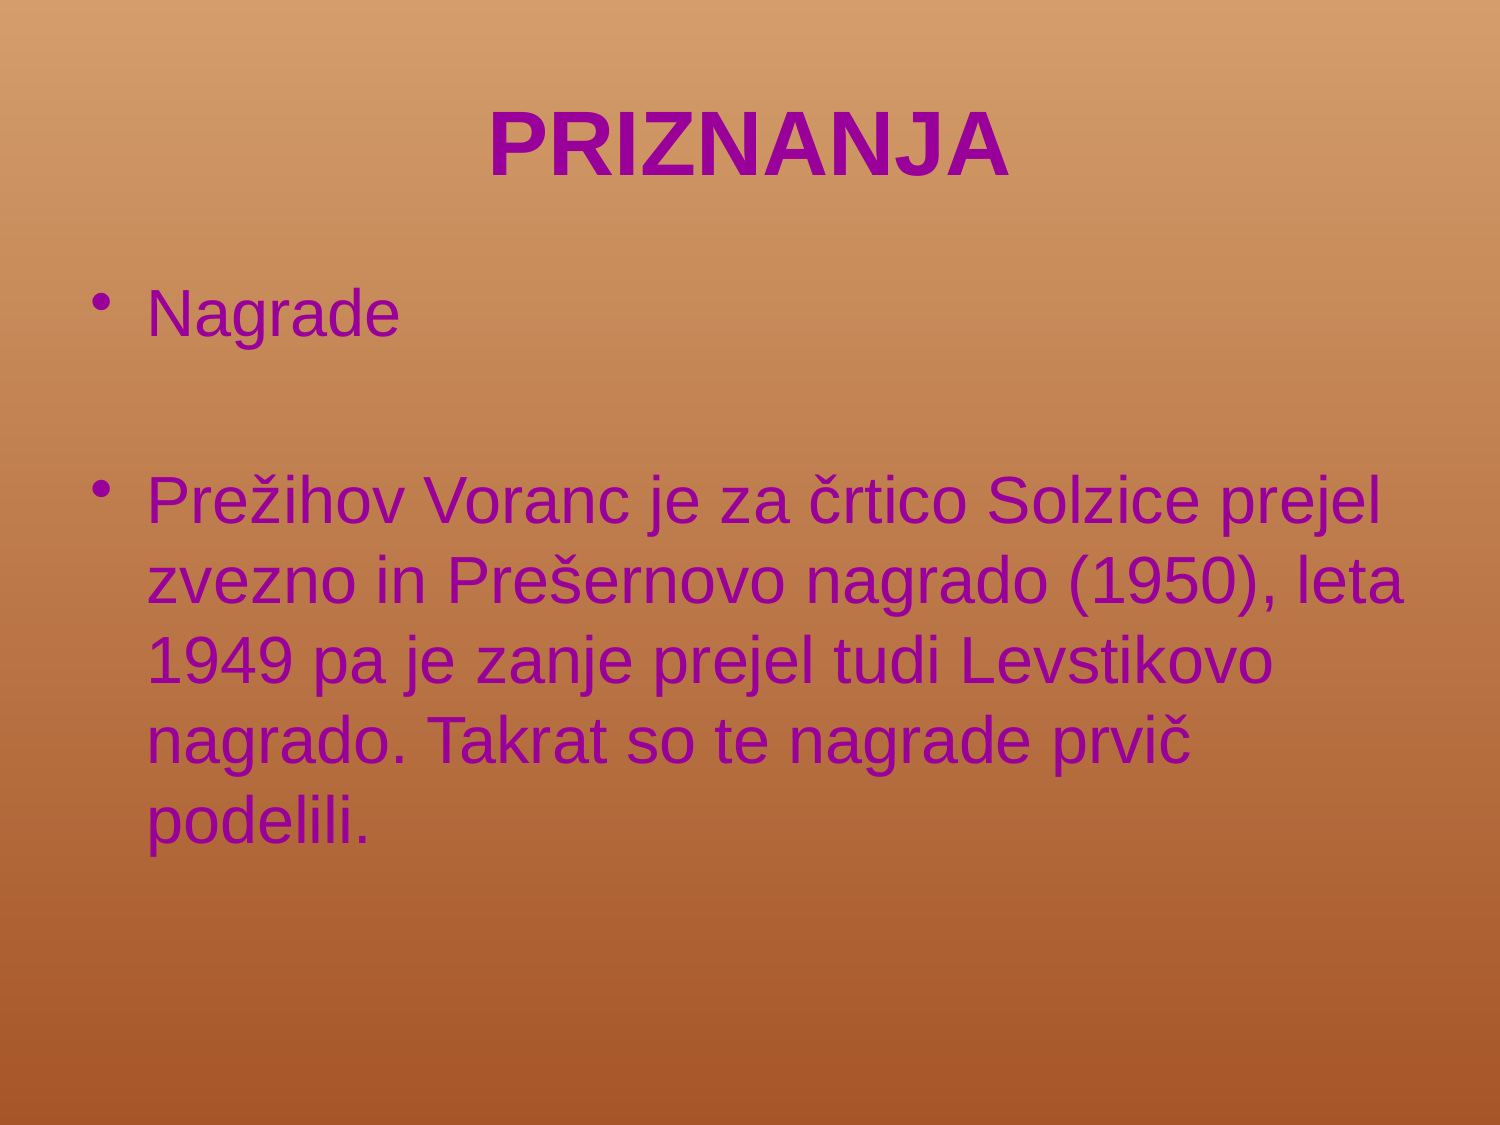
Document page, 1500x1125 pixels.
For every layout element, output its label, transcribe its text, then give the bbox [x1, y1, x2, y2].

list Nagrade Prežihov Voranc je za črtico Solzice prejel zvezno in Prešernovo nagrado (1950), leta 1949 pa je zanje prejel tudi Levstikovo nagrado. Takrat so te nagrade prvič podelili. [75, 262, 1425, 1005]
title PRIZNANJA [75, 45, 1425, 233]
